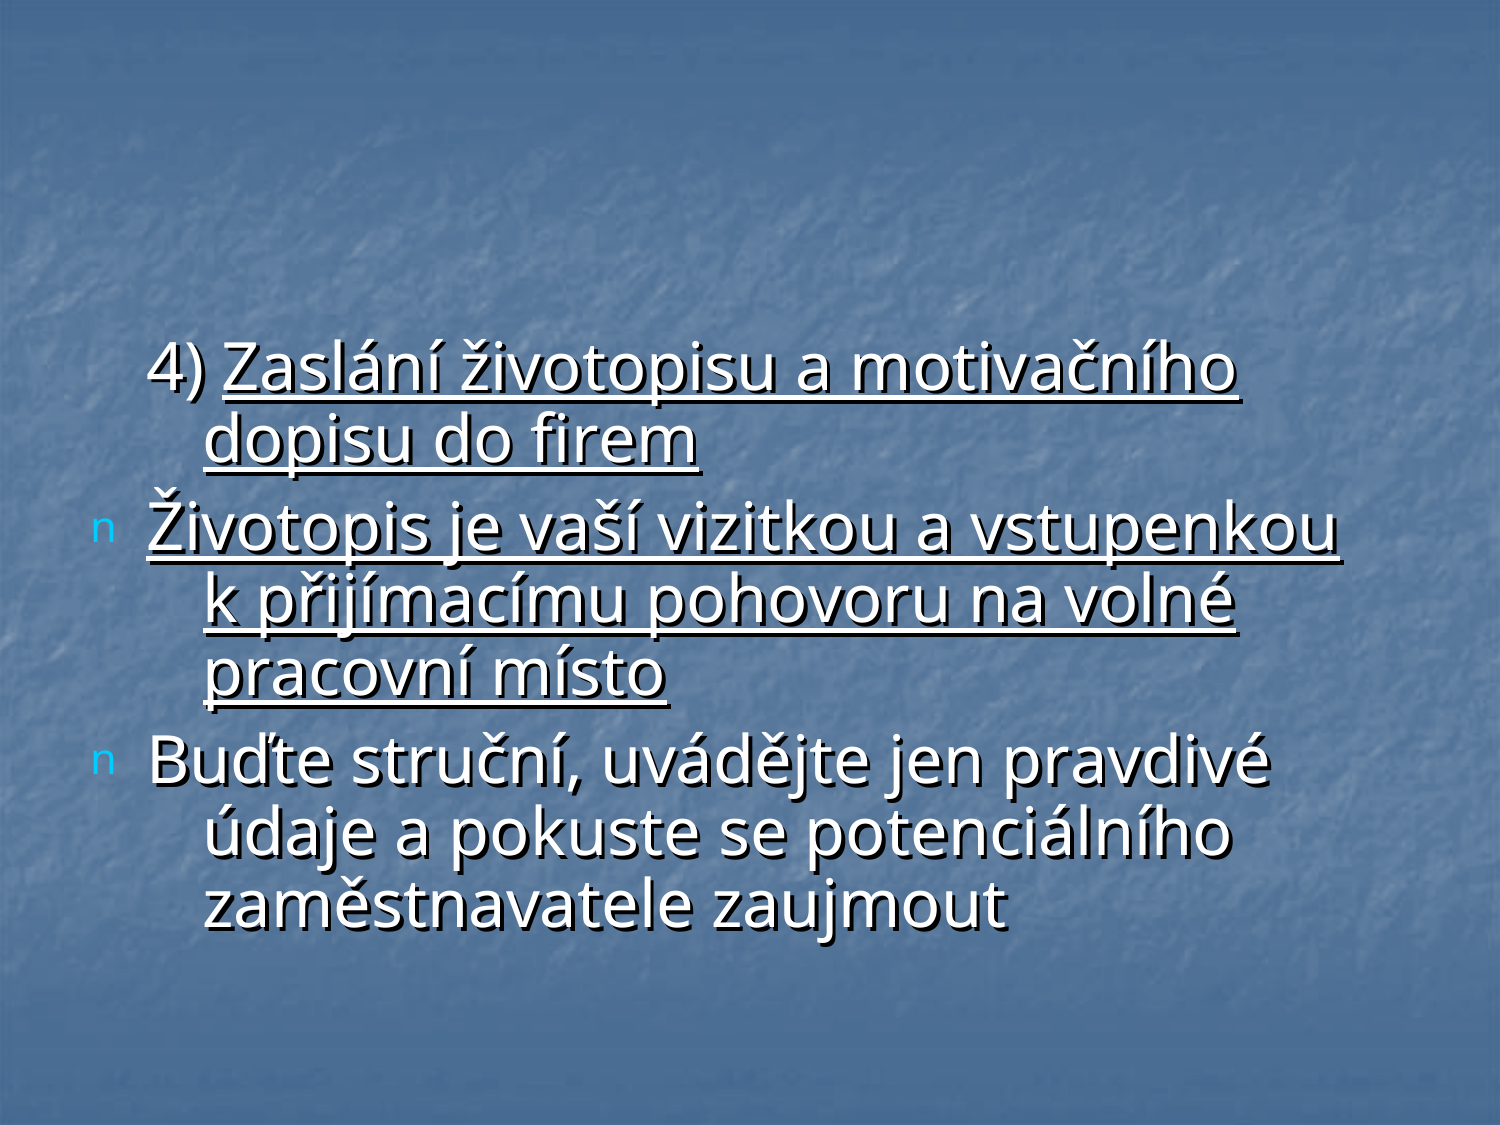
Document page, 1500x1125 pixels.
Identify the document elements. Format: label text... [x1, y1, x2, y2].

list 4) Zaslání životopisu a motivačního dopisu do firem Životopis je vaší vizitkou a vstupenkou k přijímacímu pohovoru na volné pracovní místo Buďte struční, uvádějte jen pravdivé údaje a pokuste se potenciálního zaměstnavatele zaujmout [75, 324, 1426, 1000]
